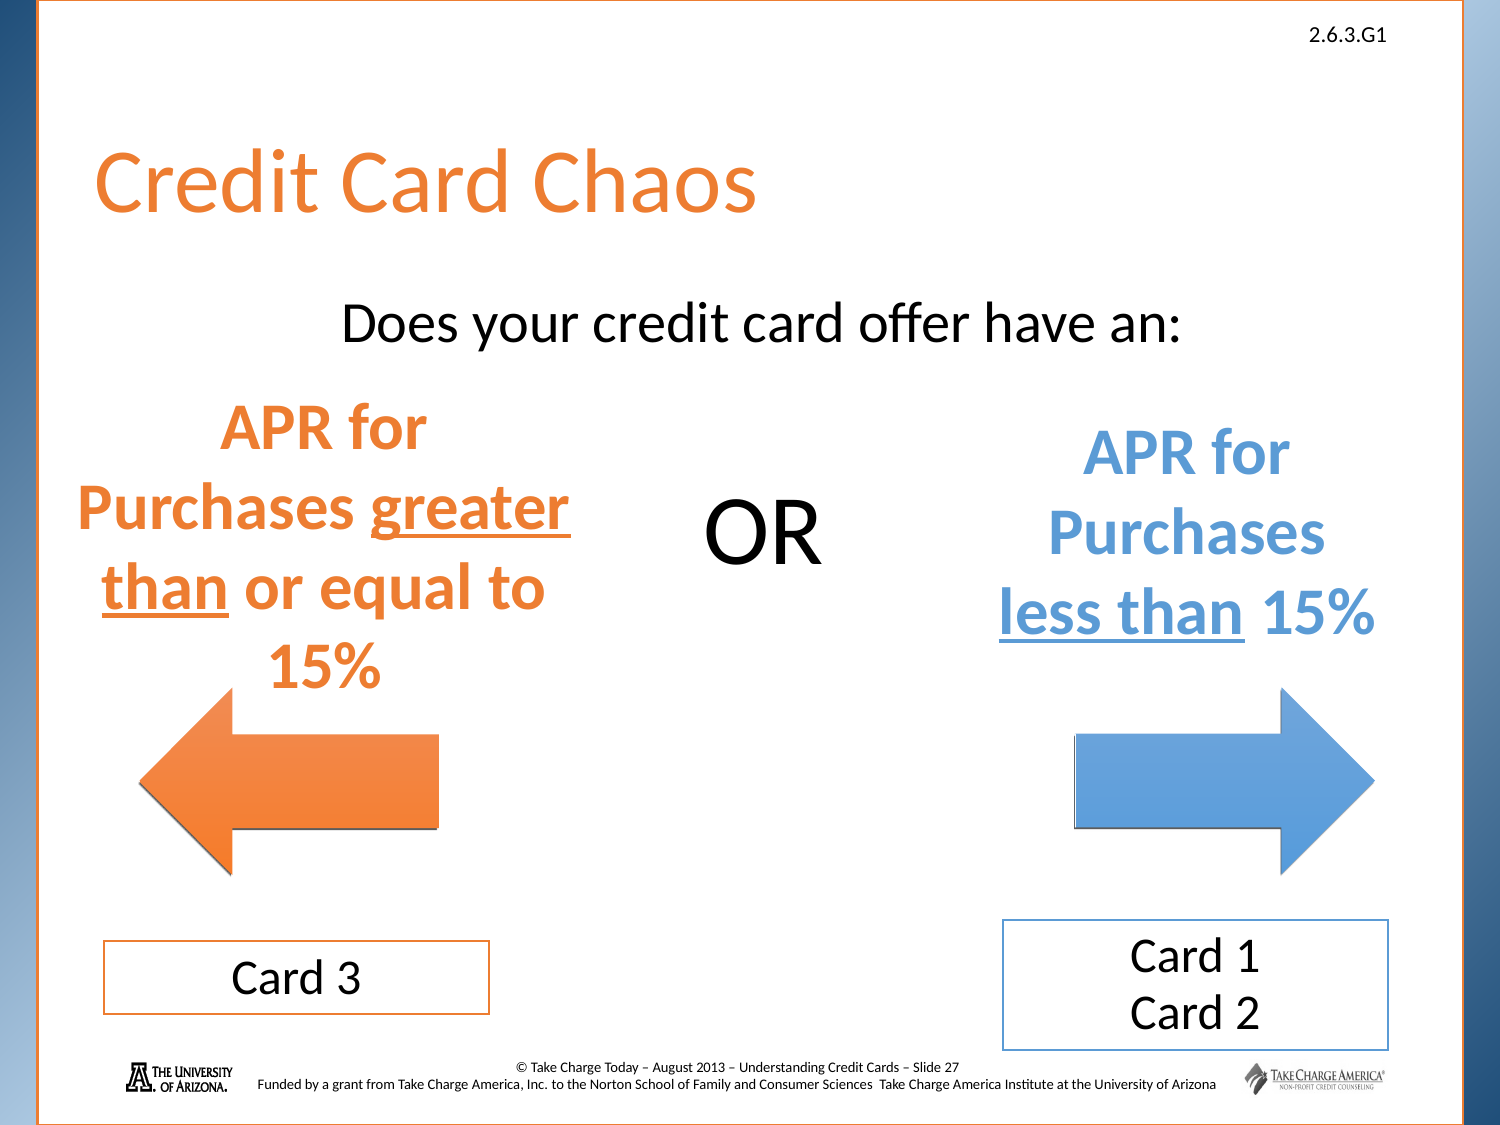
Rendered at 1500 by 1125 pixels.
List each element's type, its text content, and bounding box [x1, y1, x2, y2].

text_box [138, 687, 439, 876]
title Credit Card Chaos [74, 12, 1388, 242]
text_box Card 3 [104, 941, 489, 1014]
text_box Card 1 Card 2 [1003, 919, 1388, 1051]
text_box [1074, 686, 1376, 875]
text_box OR [644, 456, 883, 607]
text_box APR for Purchases greater than or equal to 15% [62, 375, 587, 763]
text_box APR for Purchases less than 15% [975, 400, 1401, 712]
list Does your credit card offer have an: [137, 279, 1388, 1013]
